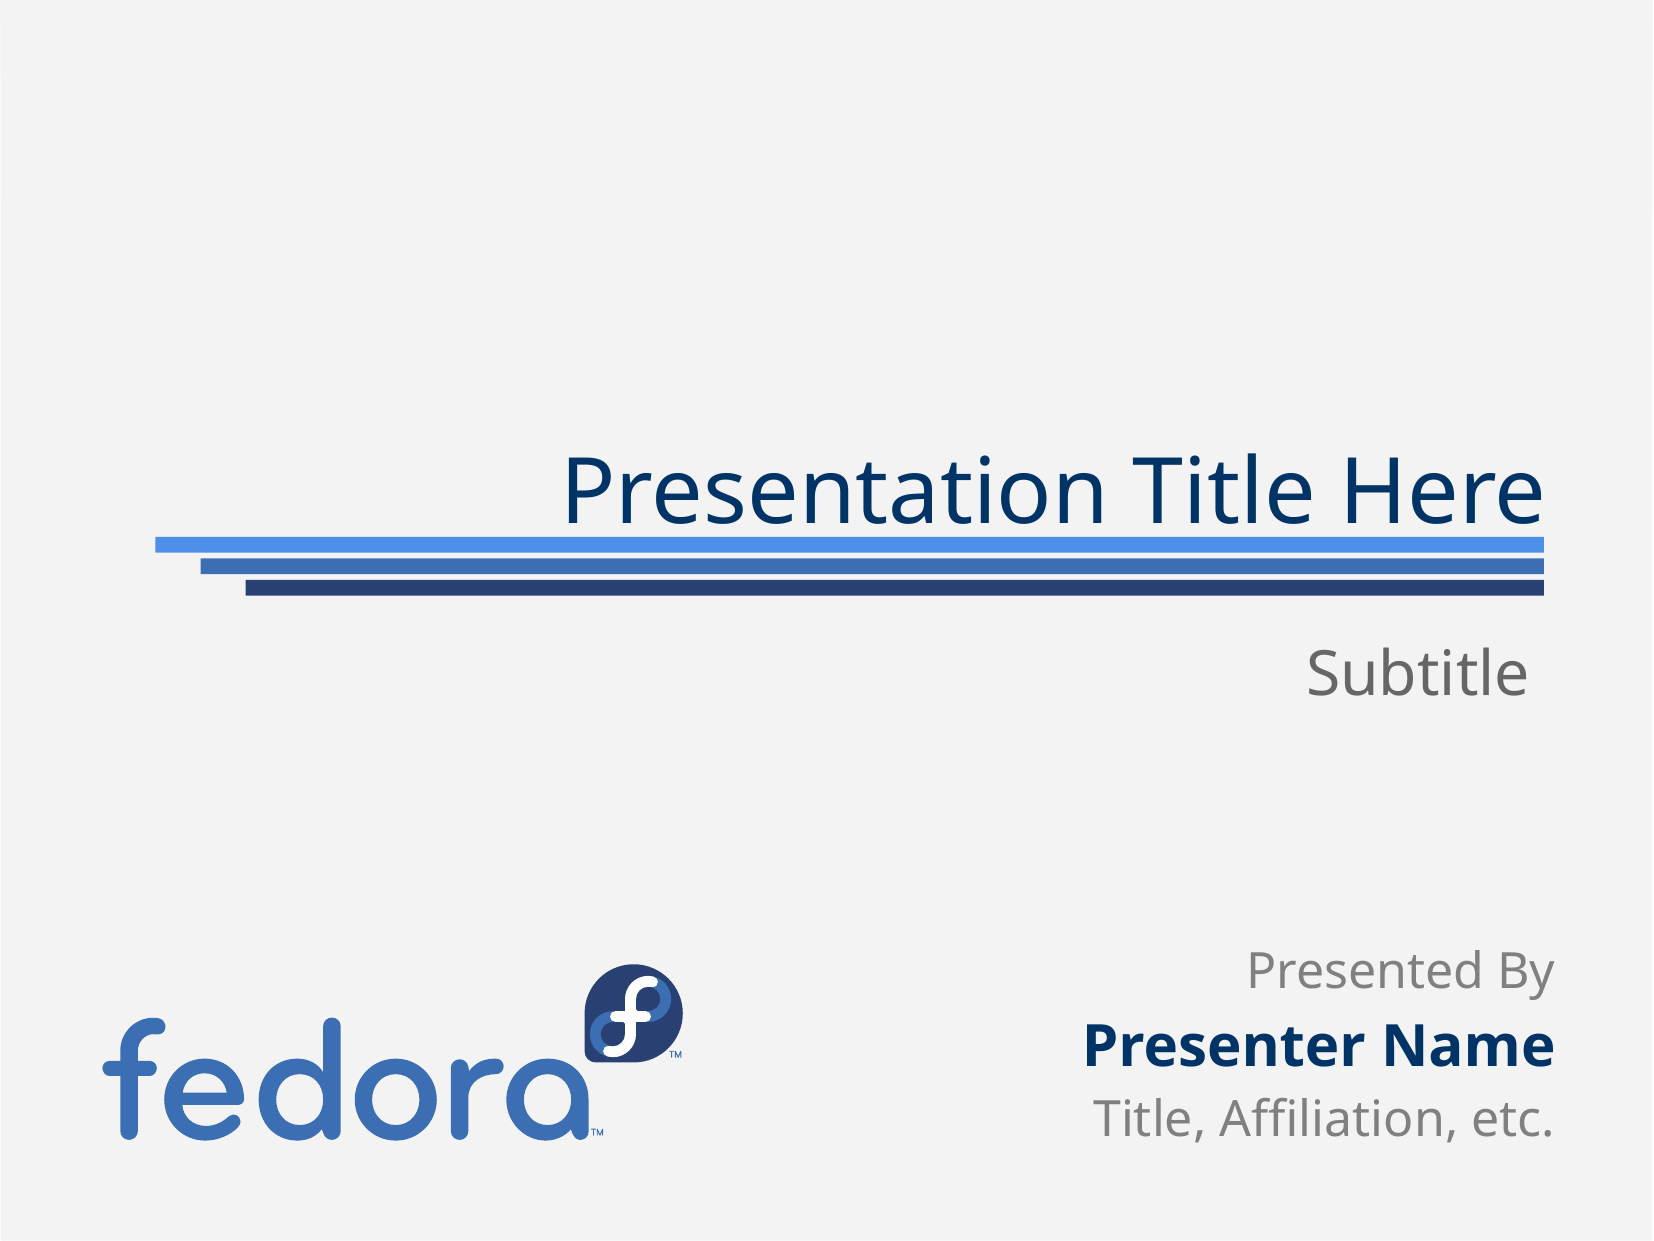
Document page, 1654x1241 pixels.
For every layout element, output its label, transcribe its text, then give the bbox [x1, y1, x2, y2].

text_box Subtitle [810, 621, 1546, 722]
text_box Presented By Presenter Name Title, Affiliation, etc. [835, 928, 1571, 1159]
title Presentation Title Here [60, 384, 1548, 592]
picture [19, 881, 766, 1224]
